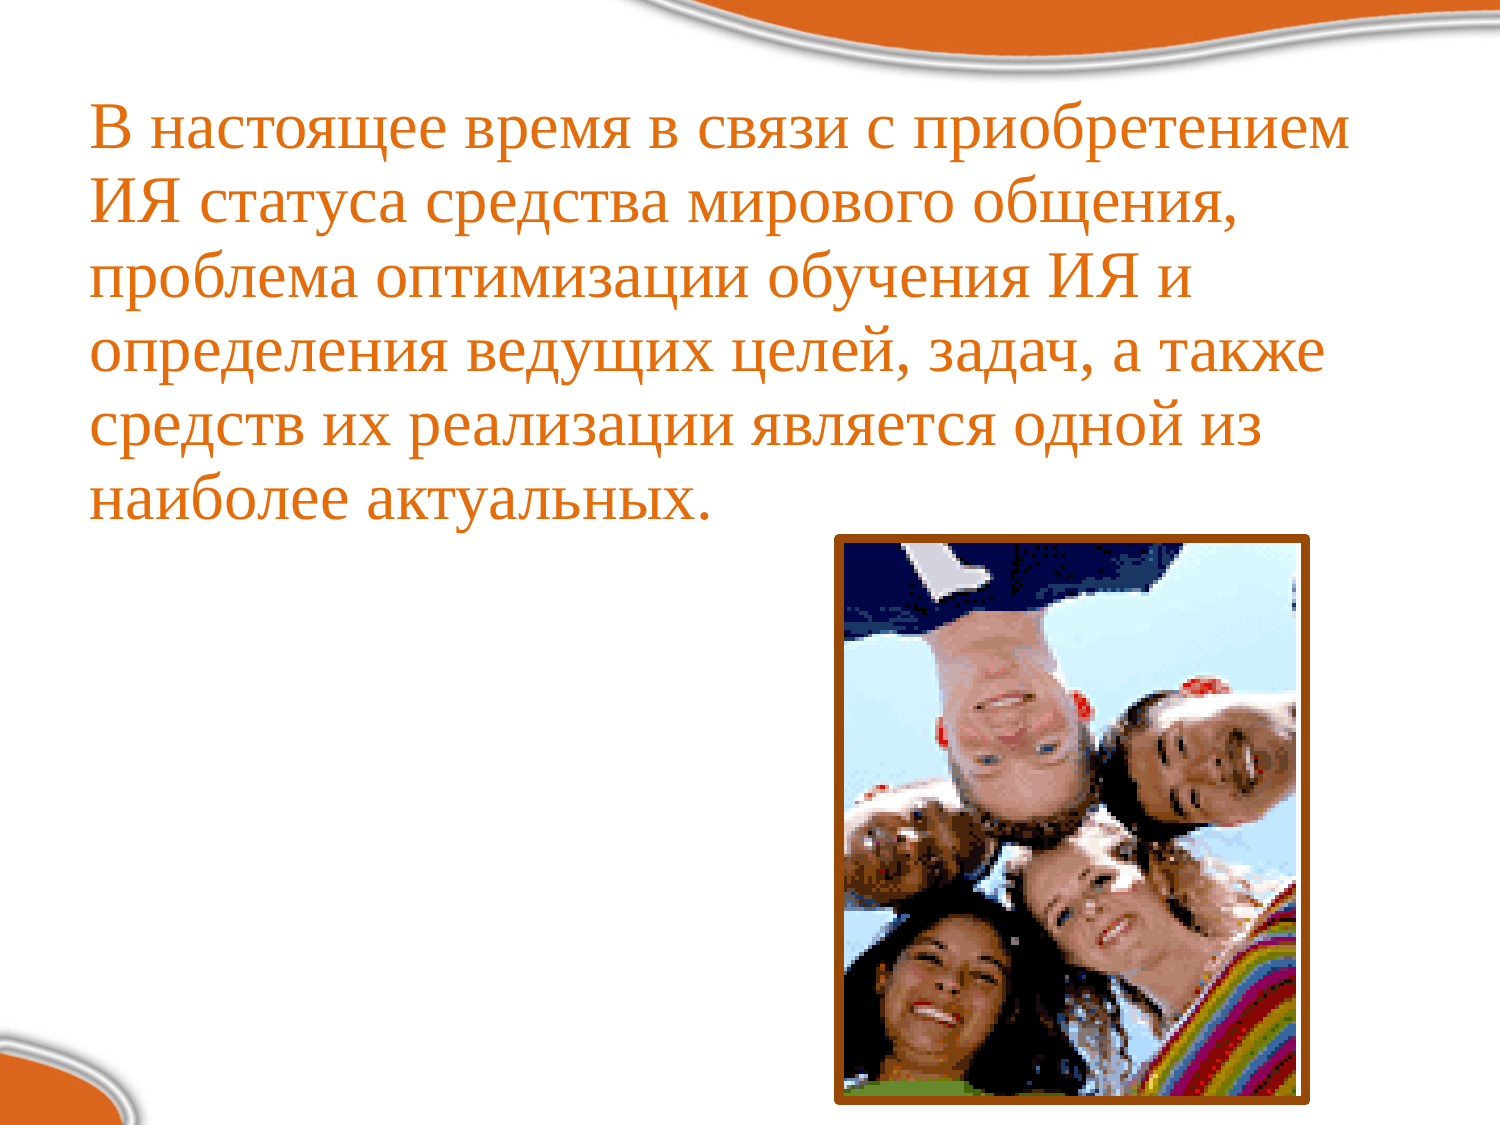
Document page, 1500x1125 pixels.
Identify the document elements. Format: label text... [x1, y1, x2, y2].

picture [0, 0, 1500, 1125]
picture [843, 543, 1301, 1097]
list В настоящее время в связи с приобретением ИЯ статуса средства мирового общения, проблема оптимизации обучения ИЯ и определения ведущих целей, задач, а также средств их реализации является одной из наиболее актуальных. [75, 82, 1425, 1125]
